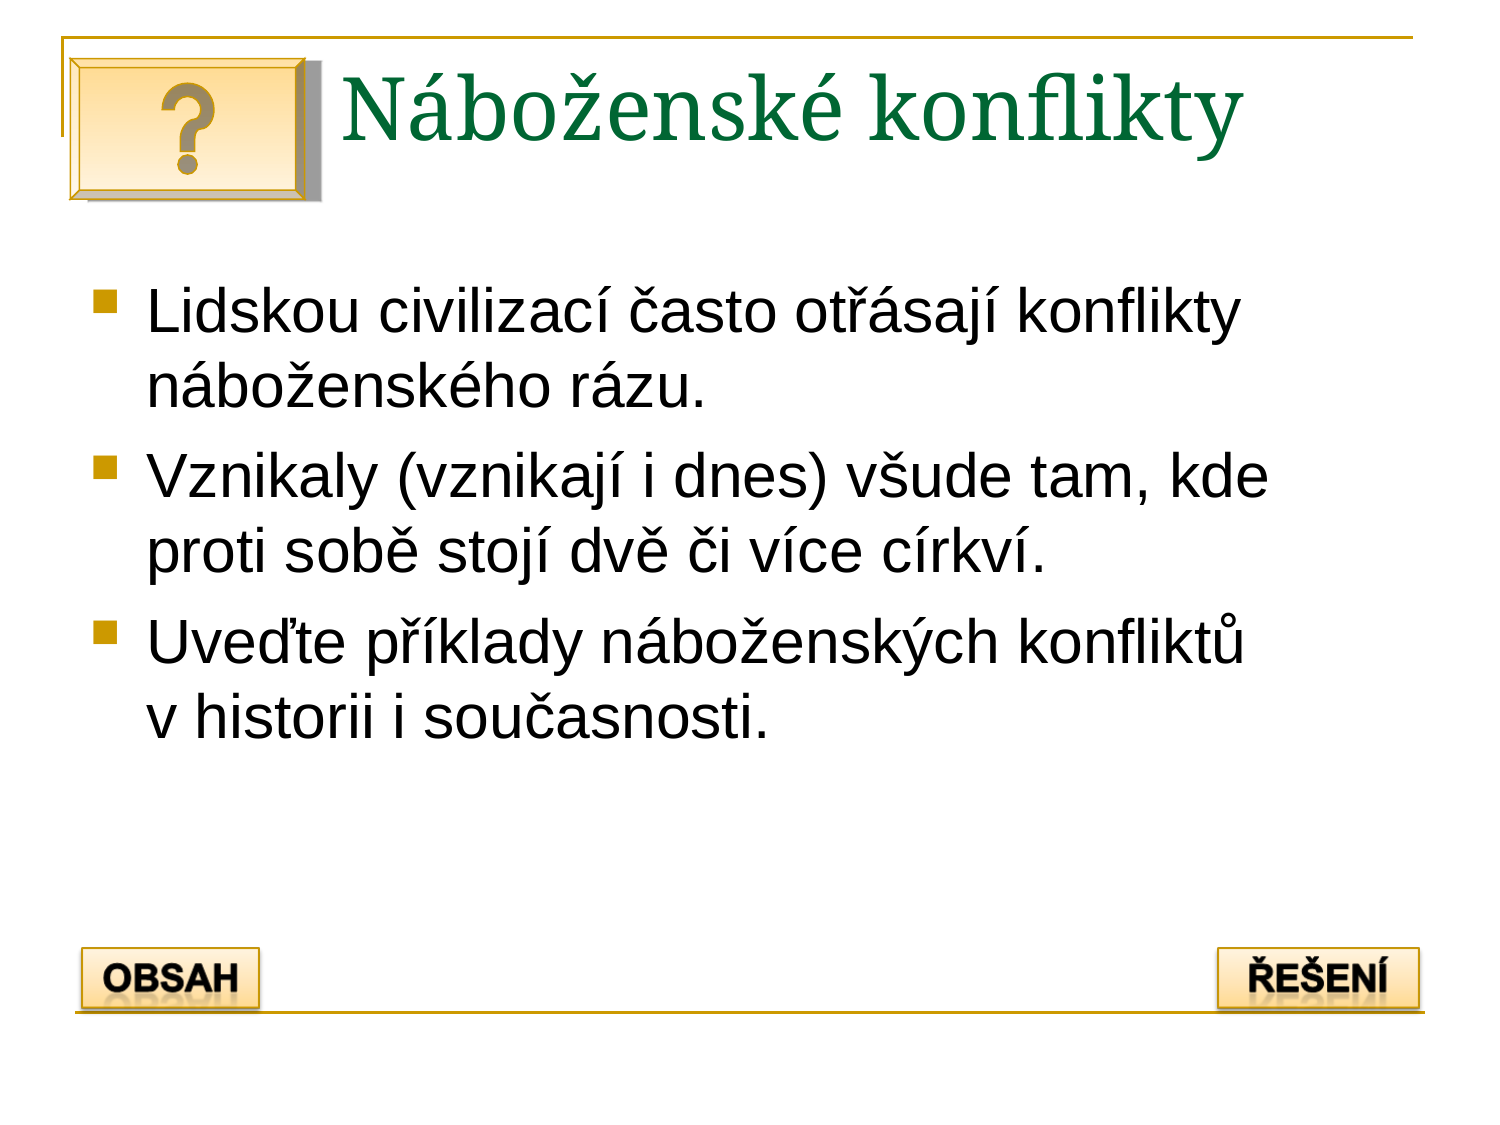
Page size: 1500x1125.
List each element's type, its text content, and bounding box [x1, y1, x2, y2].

picture [69, 938, 272, 1055]
picture [1209, 938, 1428, 1056]
list Lidskou civilizací často otřásají konflikty náboženského rázu. Vznikaly (vznikají i dnes) všude tam, kde proti sobě stojí dvě či více církví. Uveďte příklady náboženských konfliktů v historii i současnosti. [75, 262, 1290, 797]
text_box [71, 58, 305, 200]
title Náboženské konflikty [75, 45, 1426, 233]
